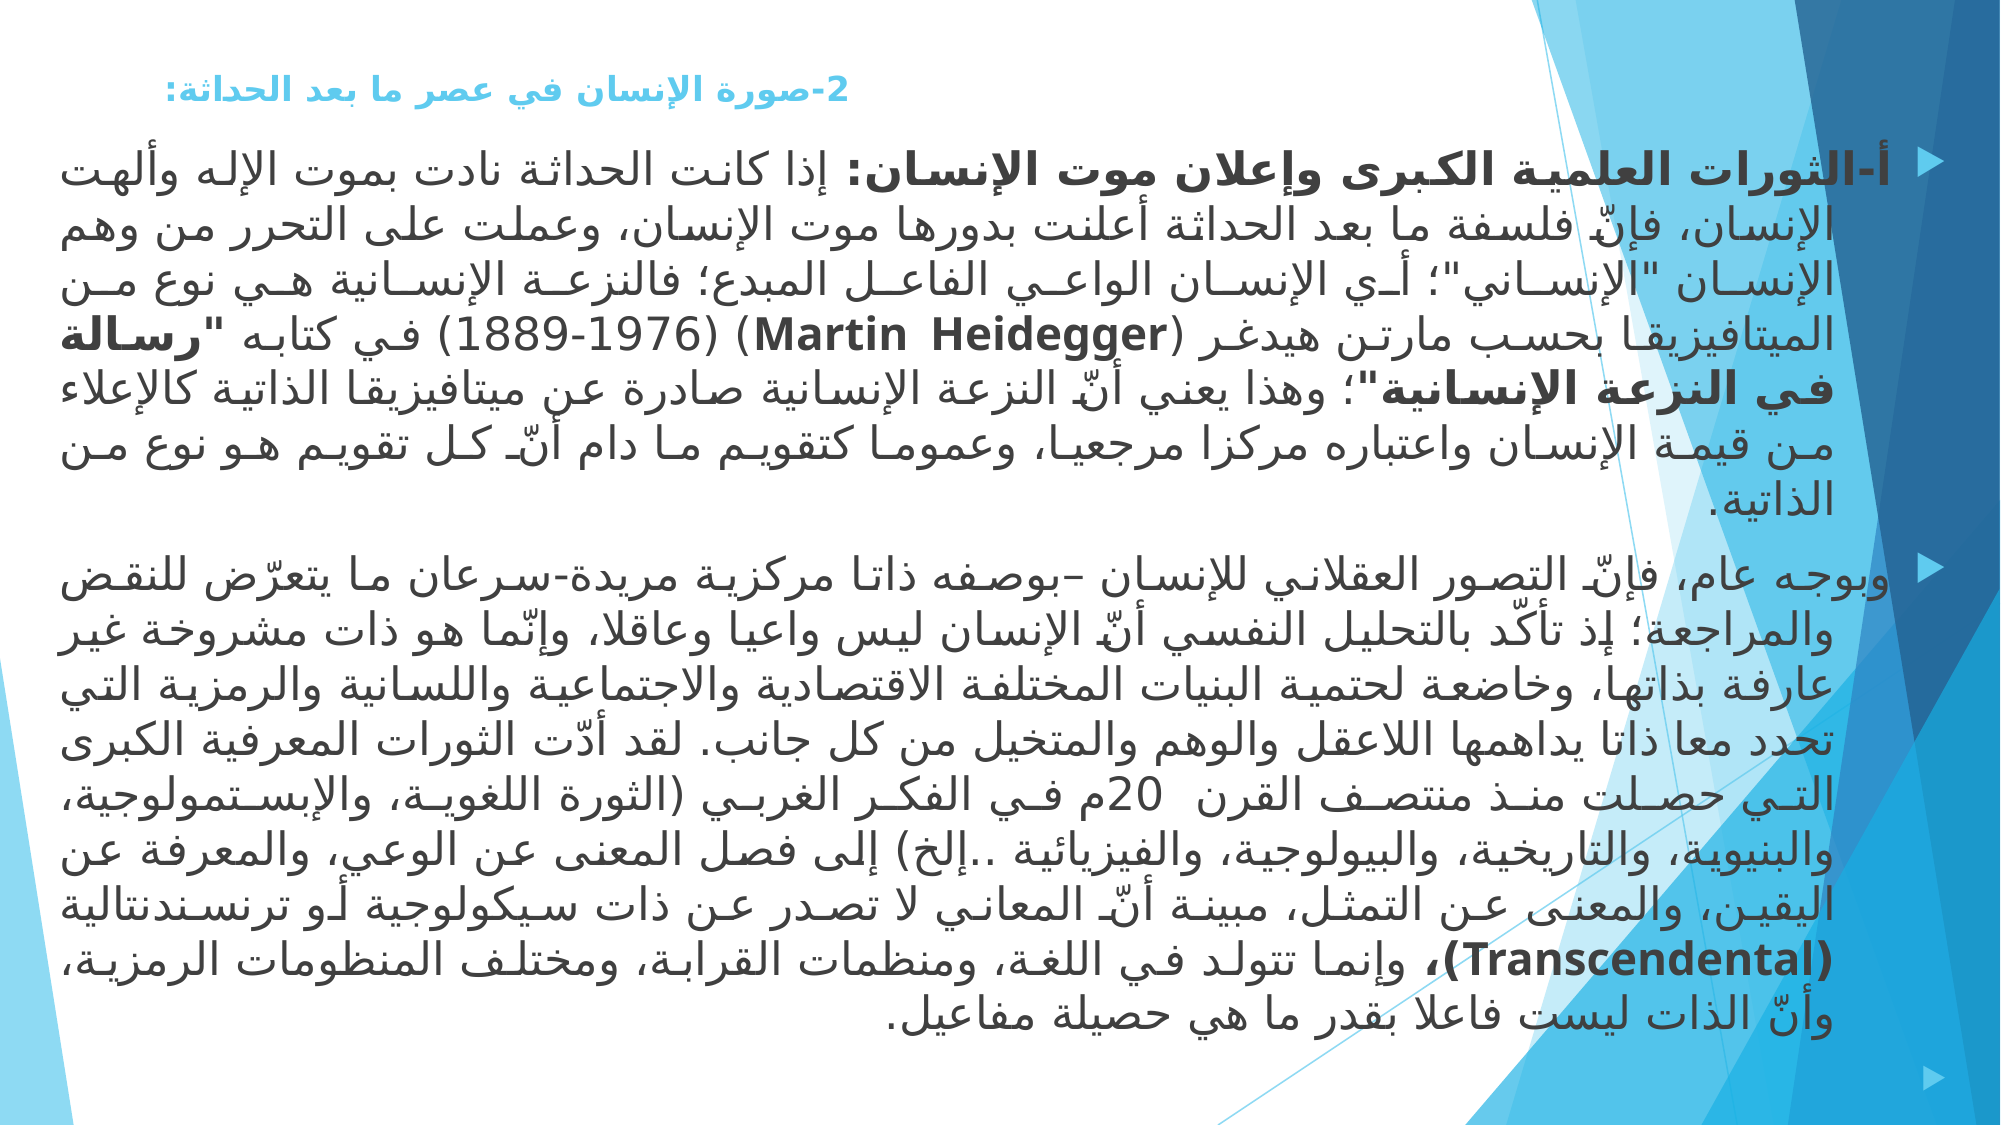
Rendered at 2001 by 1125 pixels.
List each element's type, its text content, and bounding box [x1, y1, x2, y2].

list أ-الثورات العلمية الكبرى وإعلان موت الإنسان: إذا كانت الحداثة نادت بموت الإله وألهت الإنسان، فإنّ فلسفة ما بعد الحداثة أعلنت بدورها موت الإنسان، وعملت على التحرر من وهم الإنسان "الإنساني"؛ أي الإنسان الواعي الفاعل المبدع؛ فالنزعة الإنسانية هي نوع من الميتافيزيقا بحسب مارتن هيدغر (Martin Heidegger) (1889-1976) في كتابه "رسالة في النزعة الإنسانية"؛ وهذا يعني أنّ النزعة الإنسانية صادرة عن ميتافيزيقا الذاتية كالإعلاء من قيمة الإنسان واعتباره مركزا مرجعيا، وعموما كتقويم ما دام أنّ كل تقويم هو نوع من الذاتية. وبوجه عام، فإنّ التصور العقلاني للإنسان –بوصفه ذاتا مركزية مريدة-سرعان ما يتعرّض للنقض والمراجعة؛ إذ تأكّد بالتحليل النفسي أنّ الإنسان ليس واعيا وعاقلا، وإنّما هو ذات مشروخة غير عارفة بذاتها، وخاضعة لحتمية البنيات المختلفة الاقتصادية والاجتماعية واللسانية والرمزية التي تحدد معا ذاتا يداهمها اللاعقل والوهم والمتخيل من كل جانب. لقد أدّت الثورات المعرفية الكبرى التي حصلت منذ منتصف القرن 20م في الفكر الغربي (الثورة اللغوية، والإبستمولوجية، والبنيوية، والتاريخية، والبيولوجية، والفيزيائية ..إلخ) إلى فصل المعنى عن الوعي، والمعرفة عن اليقين، والمعنى عن التمثل، مبينة أنّ المعاني لا تصدر عن ذات سيكولوجية أو ترنسندنتالية (Transcendental)، وإنما تتولد في اللغة، ومنظمات القرابة، ومختلف المنظومات الرمزية، وأنّ الذات ليست فاعلا بقدر ما هي حصيلة مفاعيل. [44, 132, 1964, 1068]
title 2-صورة الإنسان في عصر ما بعد الحداثة: [137, 59, 1863, 117]
